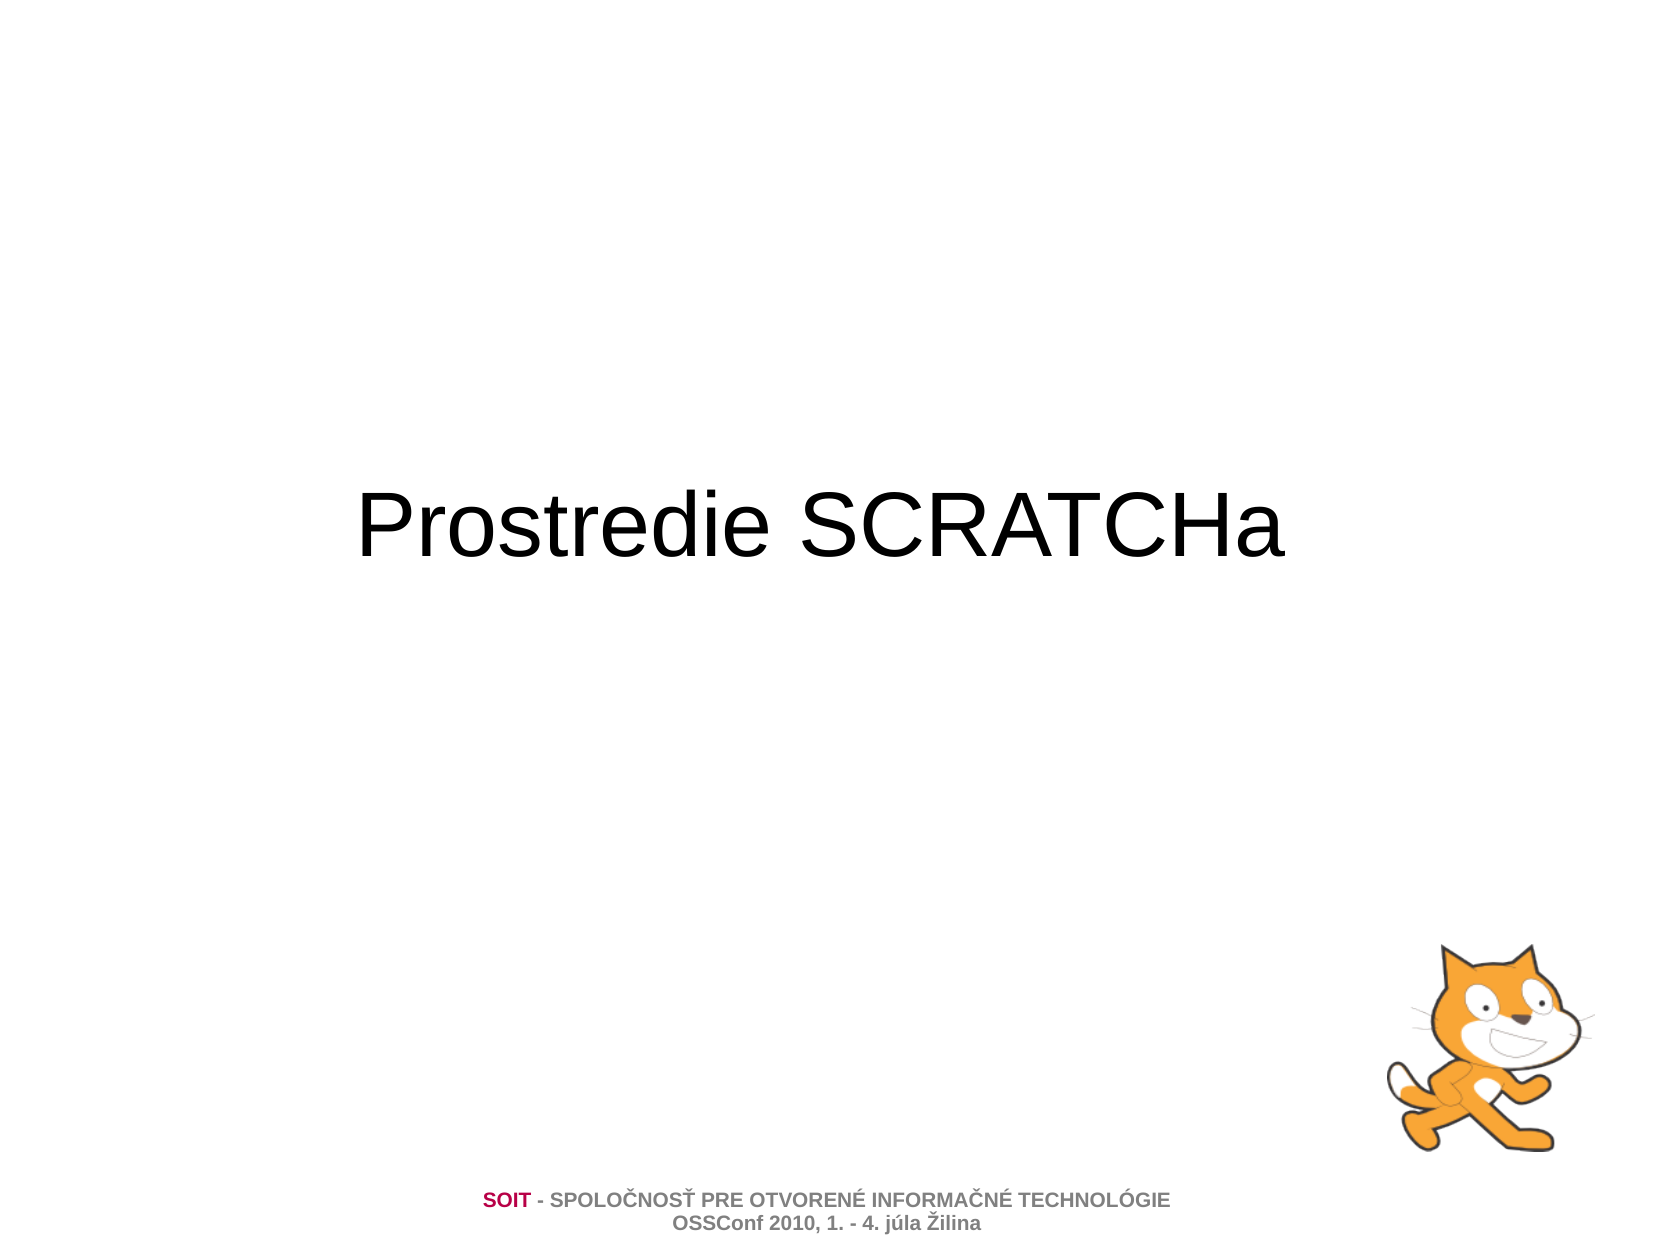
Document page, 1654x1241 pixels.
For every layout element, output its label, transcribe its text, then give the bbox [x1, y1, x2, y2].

title Prostredie SCRATCHa [76, 472, 1565, 680]
picture [1387, 944, 1595, 1152]
text_box SOIT - SPOLOČNOSŤ PRE OTVORENÉ INFORMAČNÉ TECHNOLÓGIE OSSConf 2010, 1. - 4. júla Žilina [59, 1181, 1595, 1241]
